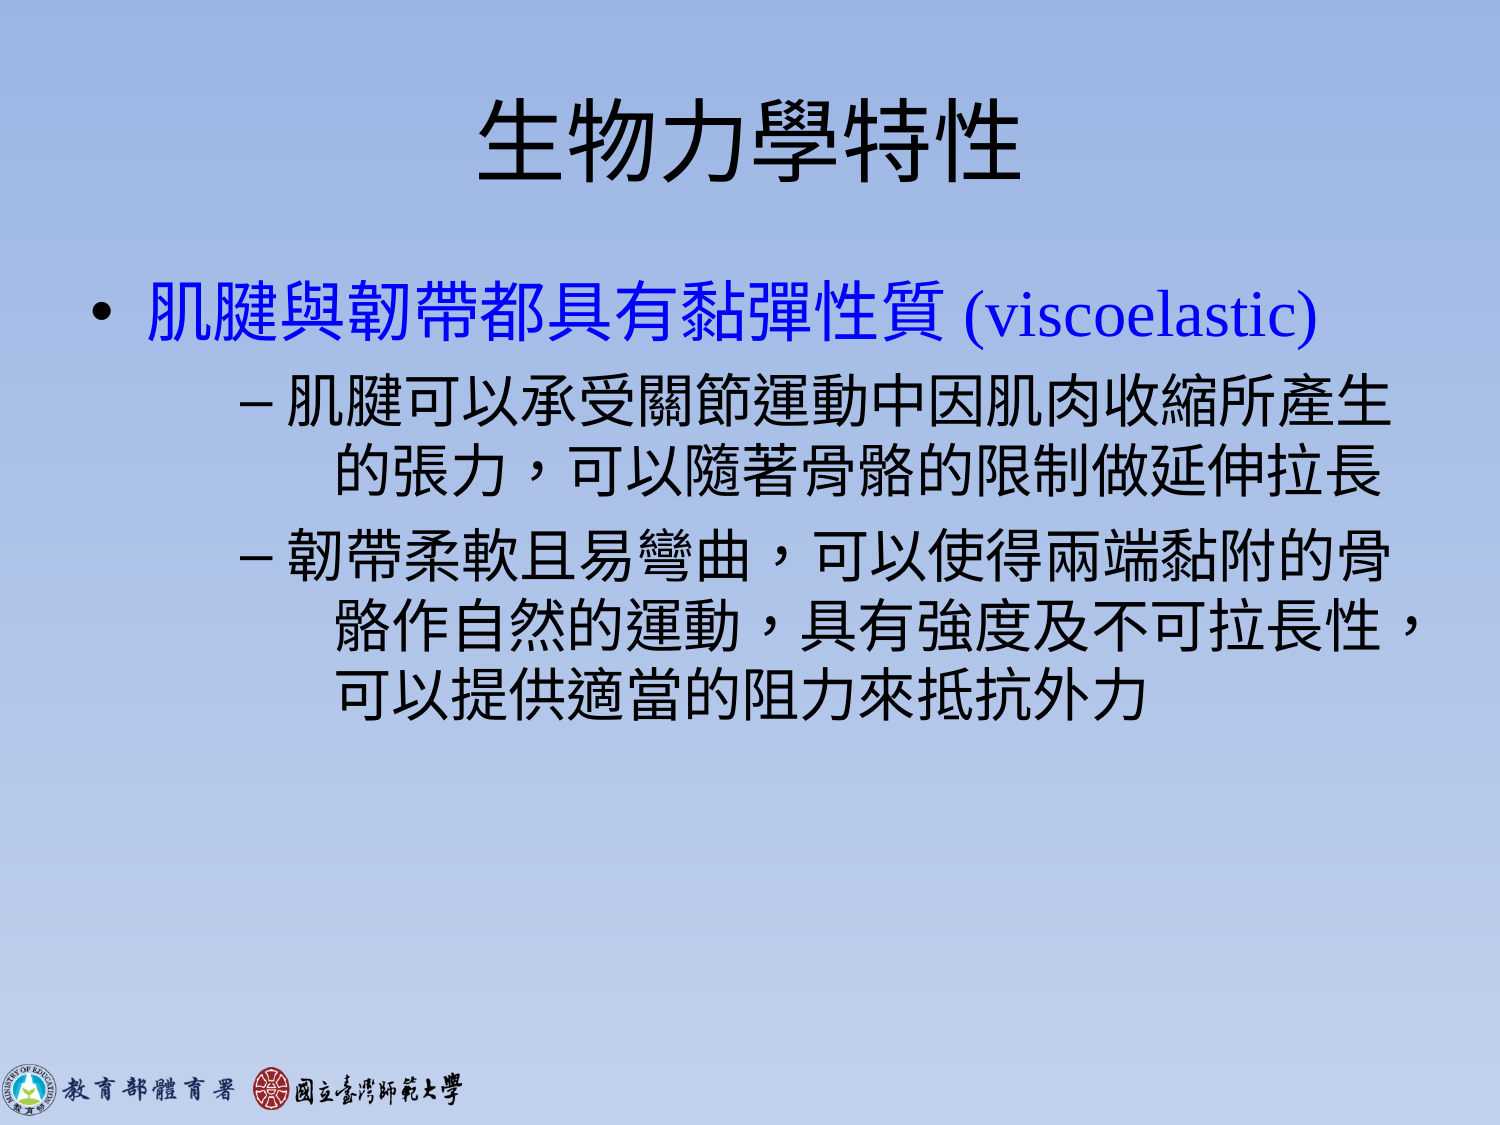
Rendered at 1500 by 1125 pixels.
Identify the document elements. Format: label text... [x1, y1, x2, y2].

list 肌腱與韌帶都具有黏彈性質(viscoelastic) 肌腱可以承受關節運動中因肌肉收縮所產生的張力，可以隨著骨骼的限制做延伸拉長 韌帶柔軟且易彎曲，可以使得兩端黏附的骨骼作自然的運動，具有強度及不可拉長性，可以提供適當的阻力來抵抗外力 [75, 262, 1426, 1005]
title 生物力學特性 [75, 45, 1426, 233]
